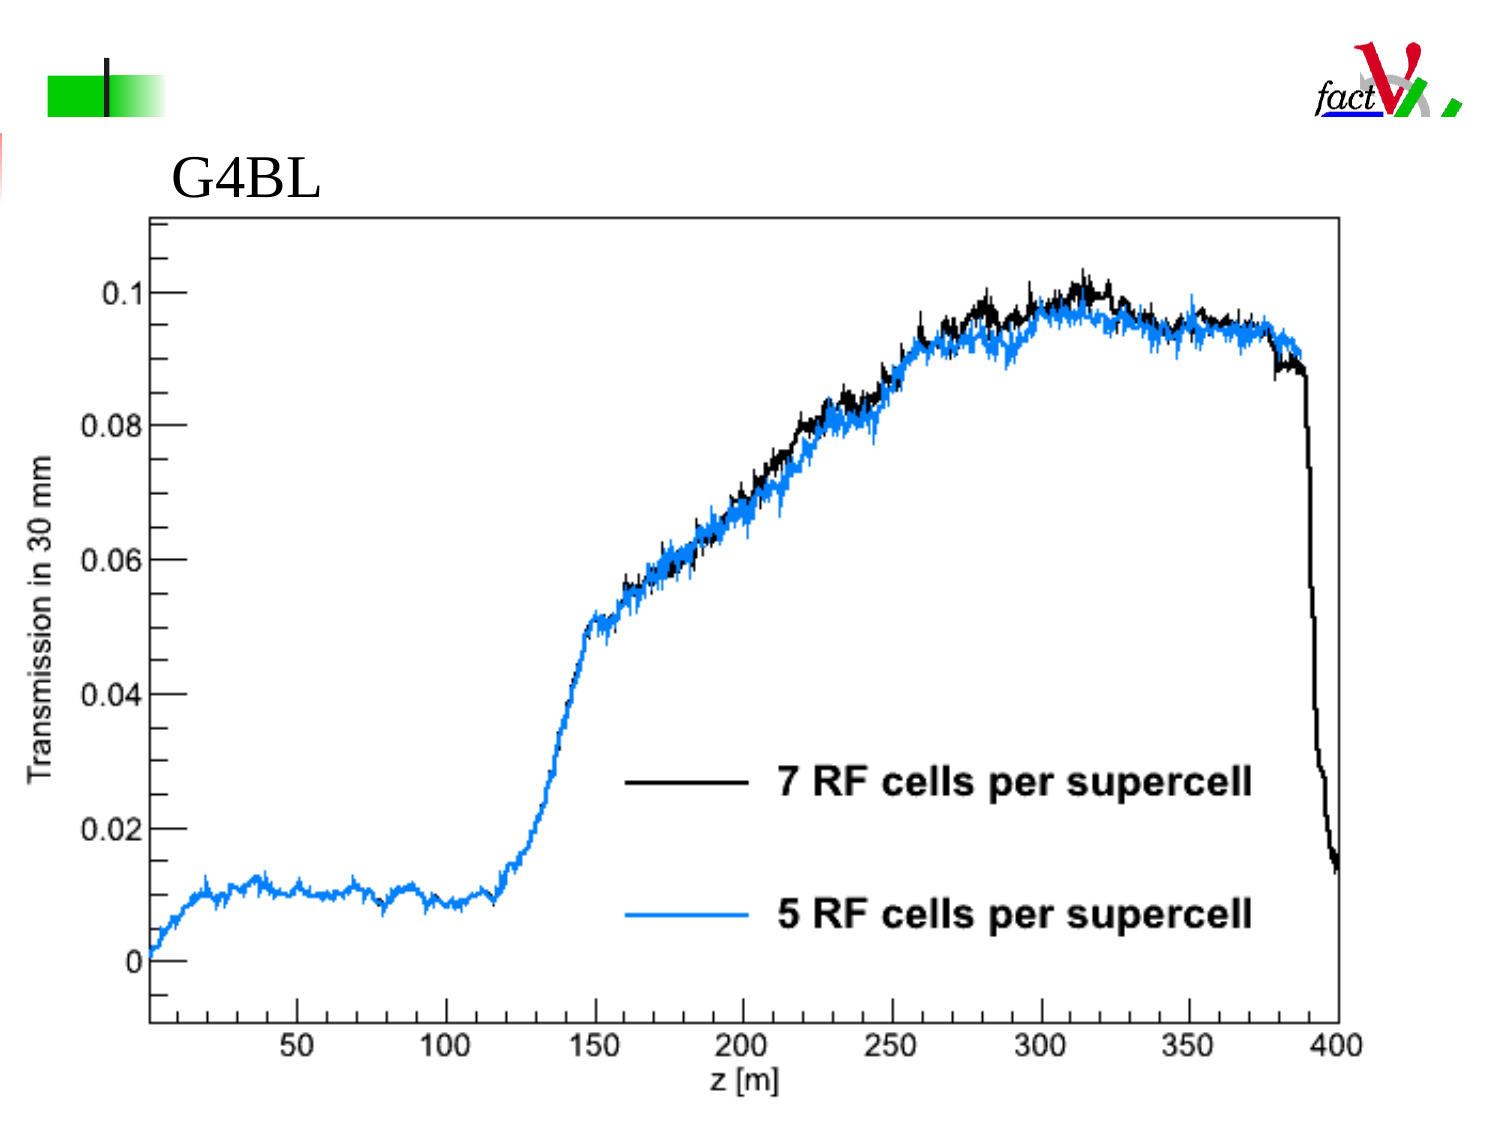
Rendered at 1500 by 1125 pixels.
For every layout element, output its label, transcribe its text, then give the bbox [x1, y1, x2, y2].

picture [2, 41, 1488, 1125]
text_box G4BL [156, 135, 354, 218]
